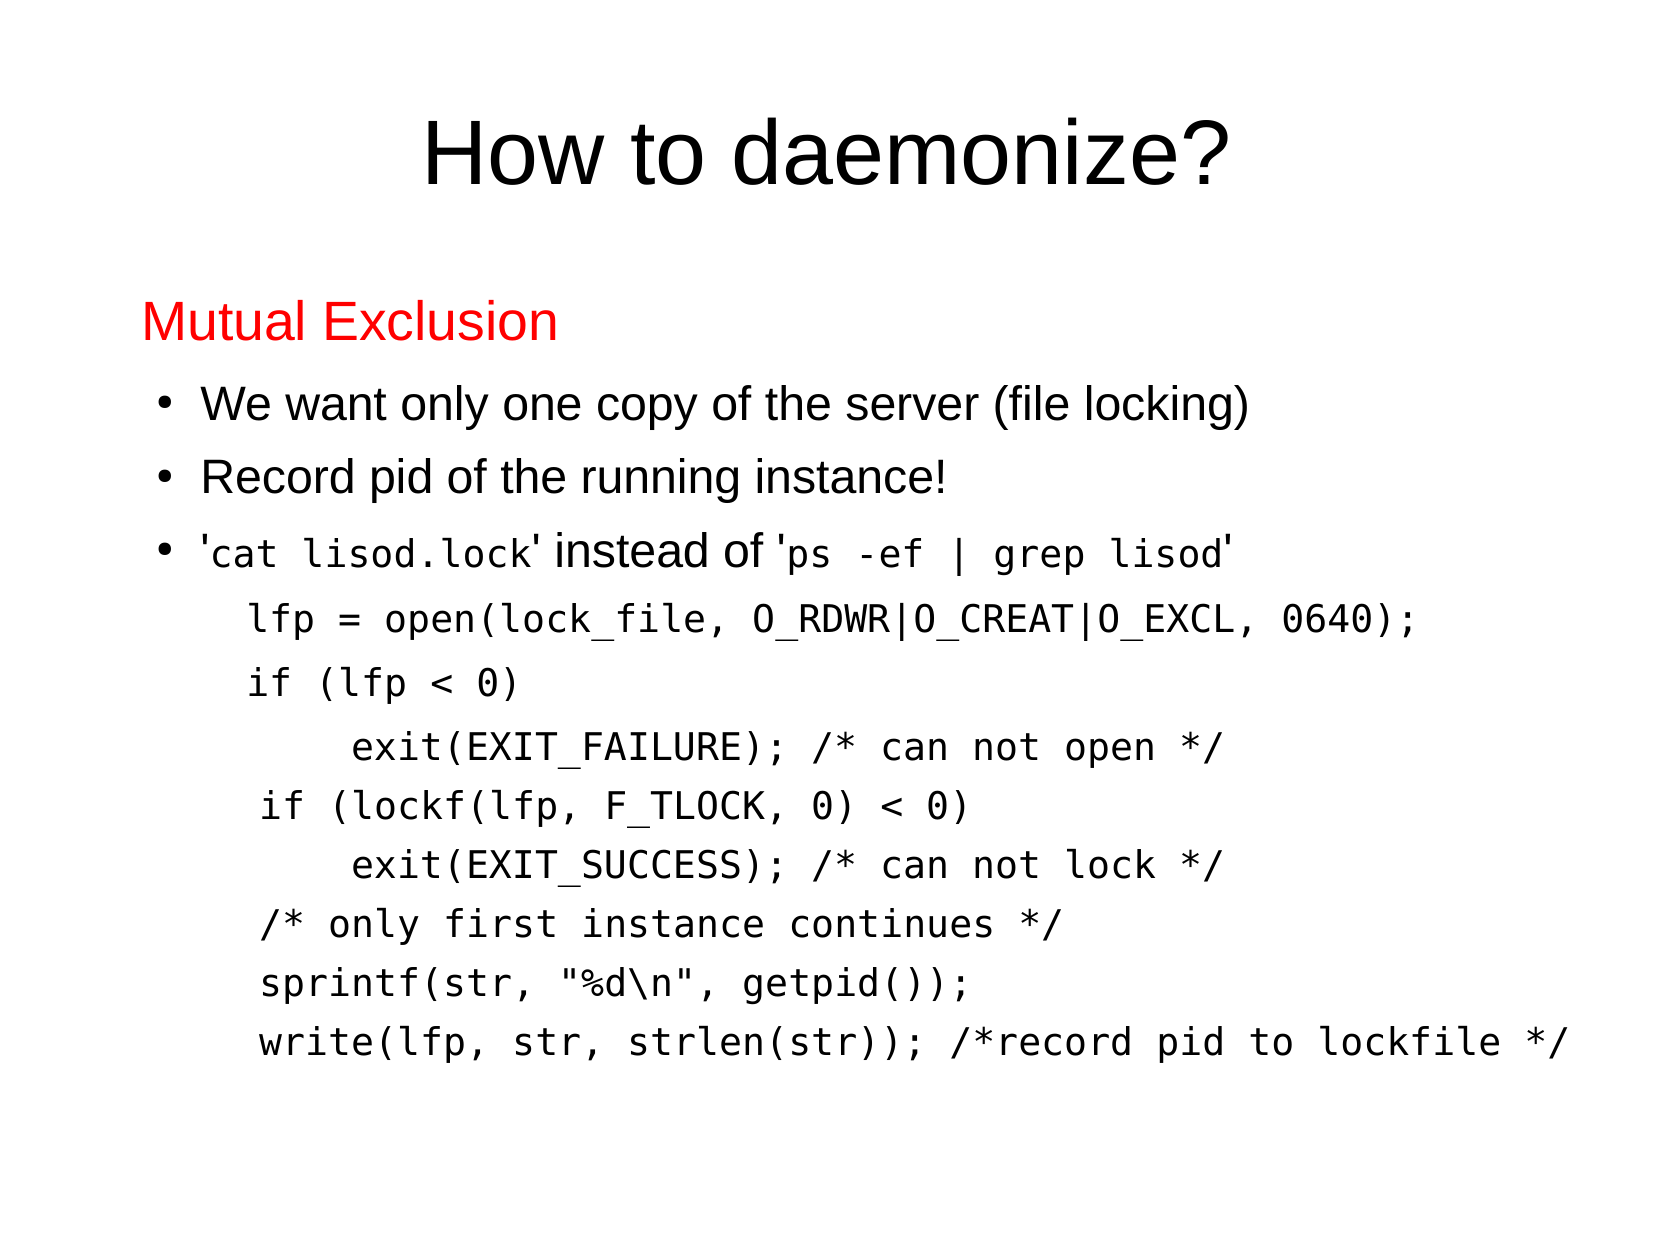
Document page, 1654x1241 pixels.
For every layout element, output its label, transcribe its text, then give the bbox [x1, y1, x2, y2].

title How to daemonize? [82, 56, 1571, 250]
list Mutual Exclusion We want only one copy of the server (file locking) Record pid of the running instance! 'cat lisod.lock' instead of 'ps -ef | grep lisod' lfp = open(lock_file, O_RDWR|O_CREAT|O_EXCL, 0640); if (lfp < 0) exit(EXIT_FAILURE); /* can not open */ if (lockf(lfp, F_TLOCK, 0) < 0) exit(EXIT_SUCCESS); /* can not lock */ /* only first instance continues */ sprintf(str, "%d\n", getpid()); write(lfp, str, strlen(str)); /*record pid to lockfile */ [82, 290, 1571, 1109]
